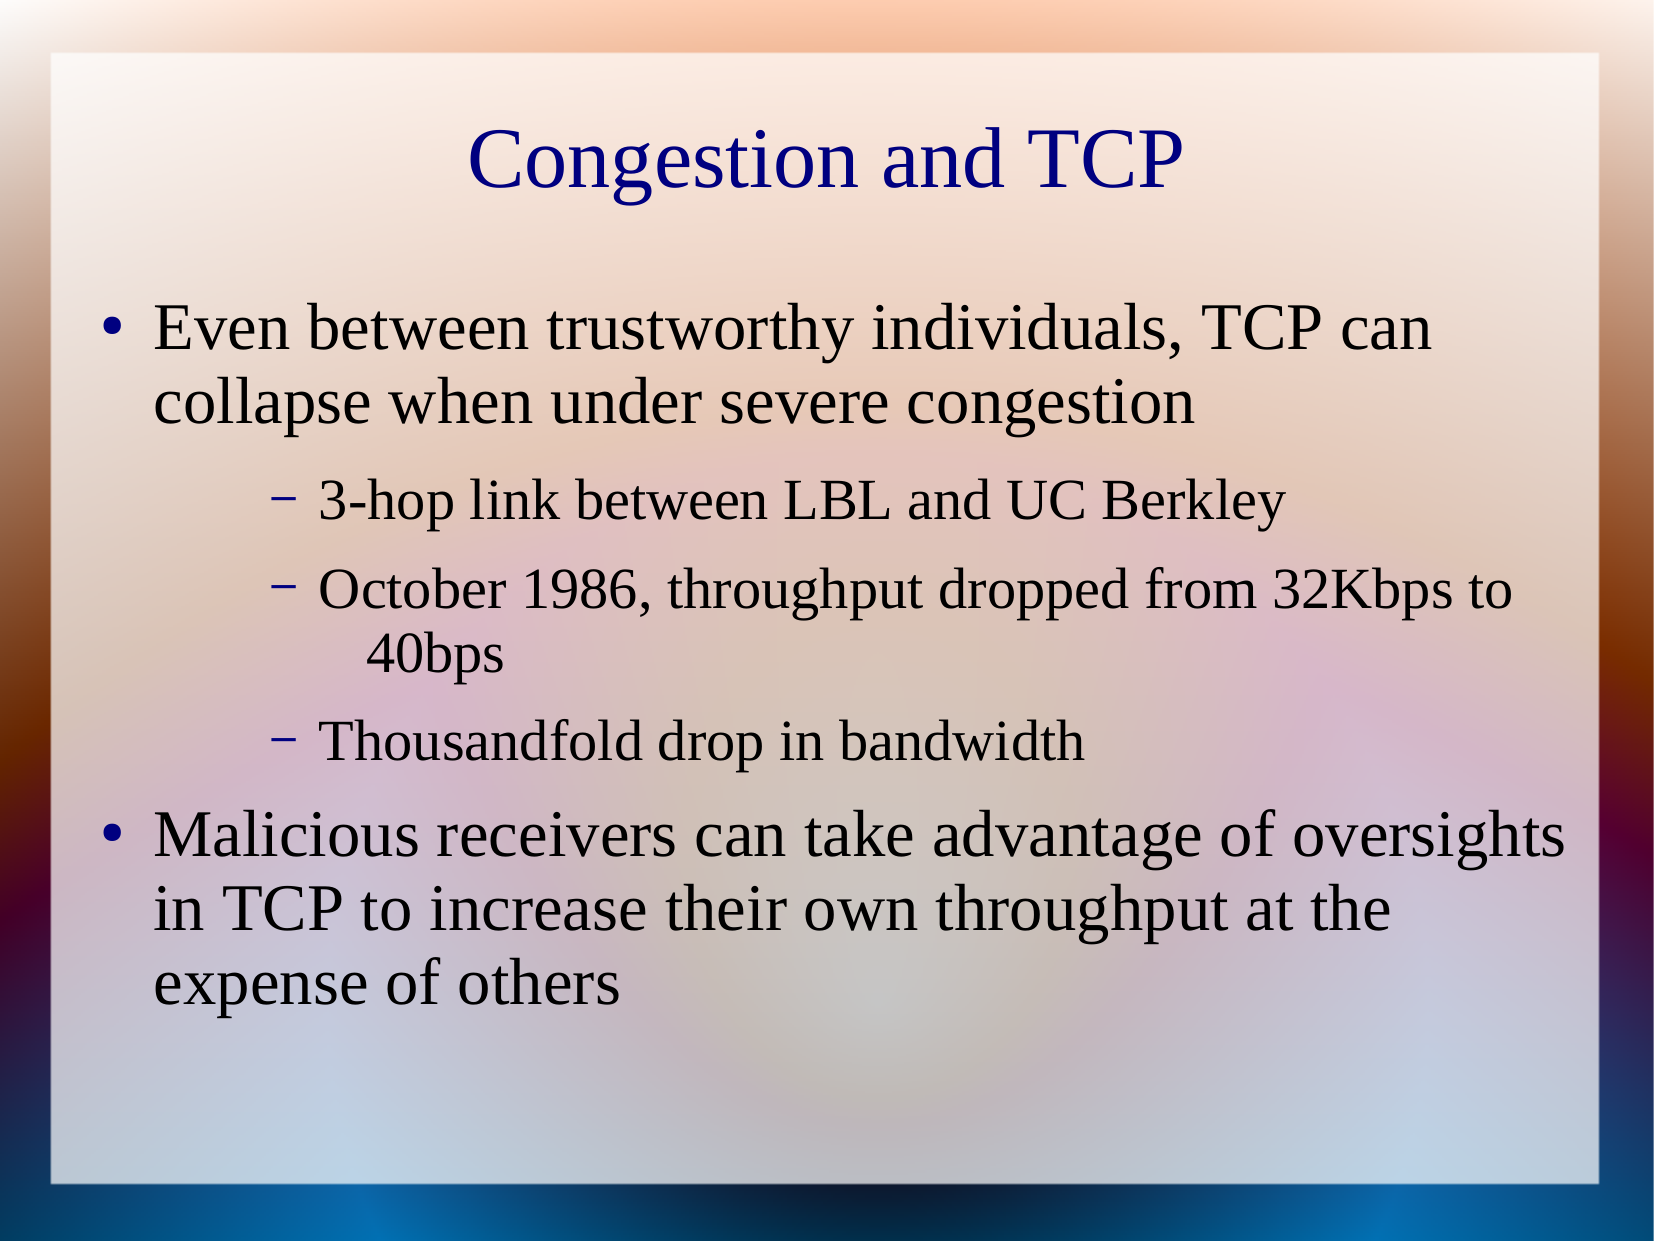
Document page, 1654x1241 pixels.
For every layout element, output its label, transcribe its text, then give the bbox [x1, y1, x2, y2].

picture [0, 0, 1654, 1241]
list Even between trustworthy individuals, TCP can collapse when under severe congestion 3-hop link between LBL and UC Berkley October 1986, throughput dropped from 32Kbps to 40bps Thousandfold drop in bandwidth Malicious receivers can take advantage of oversights in TCP to increase their own throughput at the expense of others [82, 290, 1571, 1109]
title Congestion and TCP [82, 55, 1571, 263]
